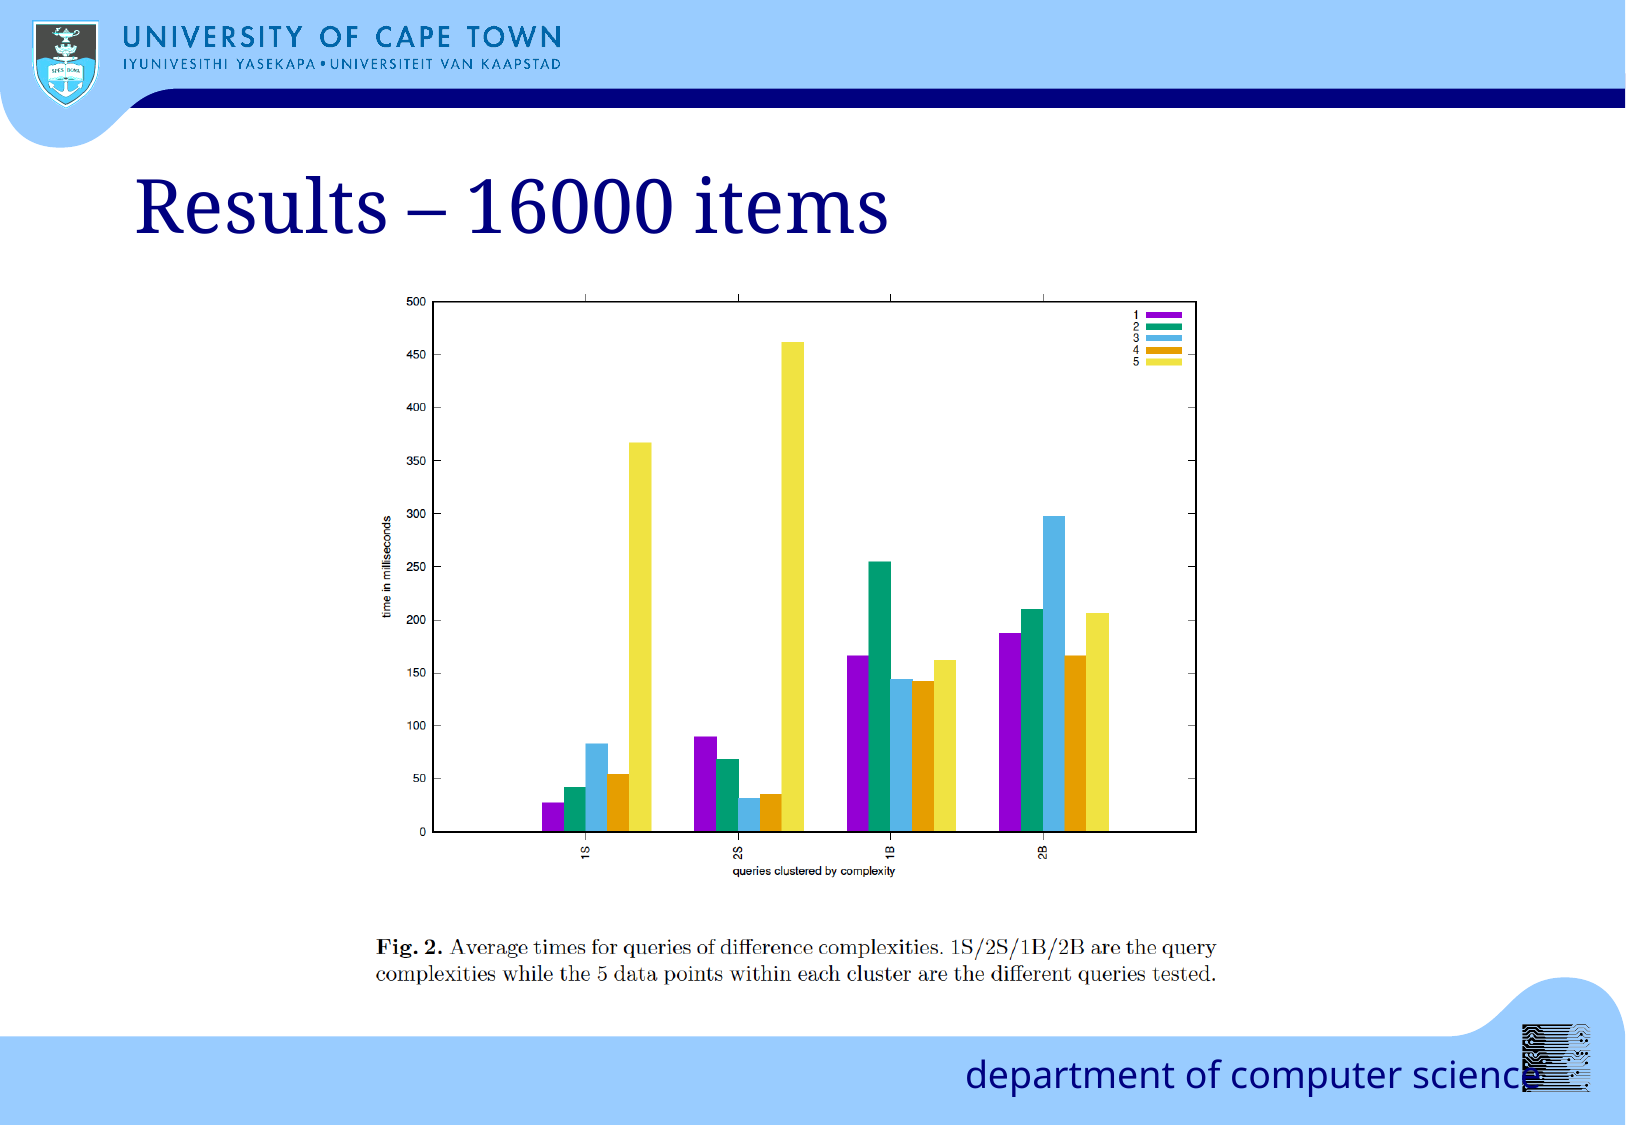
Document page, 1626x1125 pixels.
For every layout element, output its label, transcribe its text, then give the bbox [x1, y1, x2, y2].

title Results – 16000 items [134, 140, 1571, 268]
picture [120, 23, 563, 71]
picture [1522, 1024, 1591, 1092]
picture [365, 264, 1239, 995]
picture [1526, 1070, 1536, 1076]
